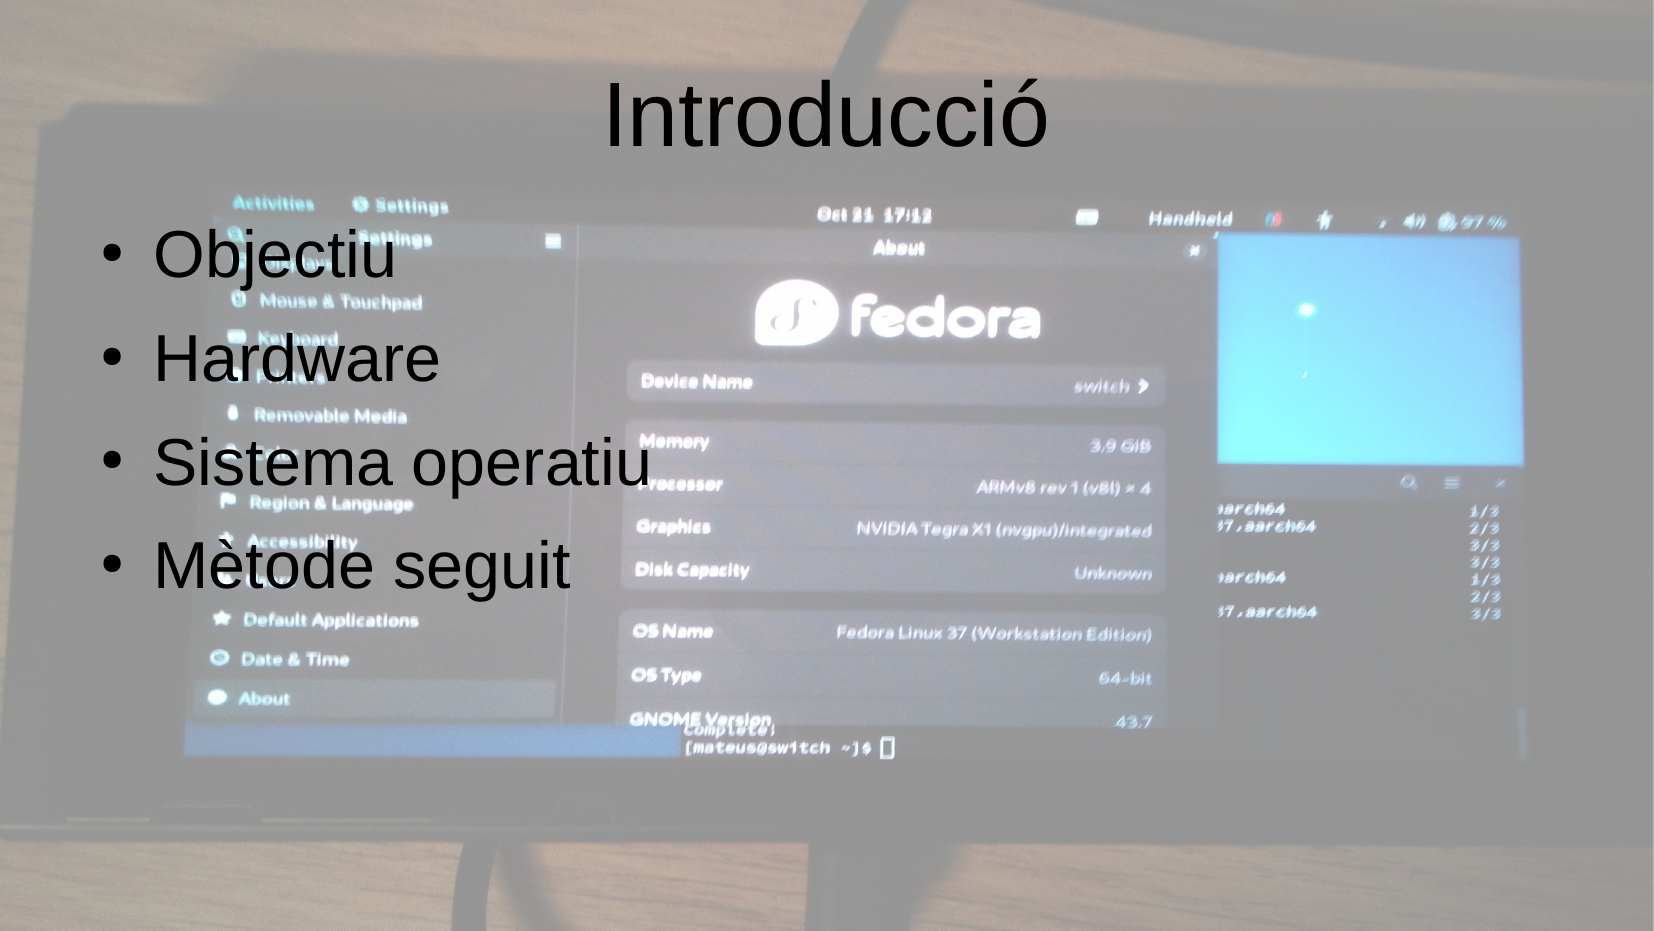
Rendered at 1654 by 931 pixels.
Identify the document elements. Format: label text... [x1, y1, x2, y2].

picture [0, 0, 1654, 931]
list Objectiu Hardware Sistema operatiu Mètode seguit [82, 217, 1571, 757]
title Introducció [82, 36, 1571, 193]
